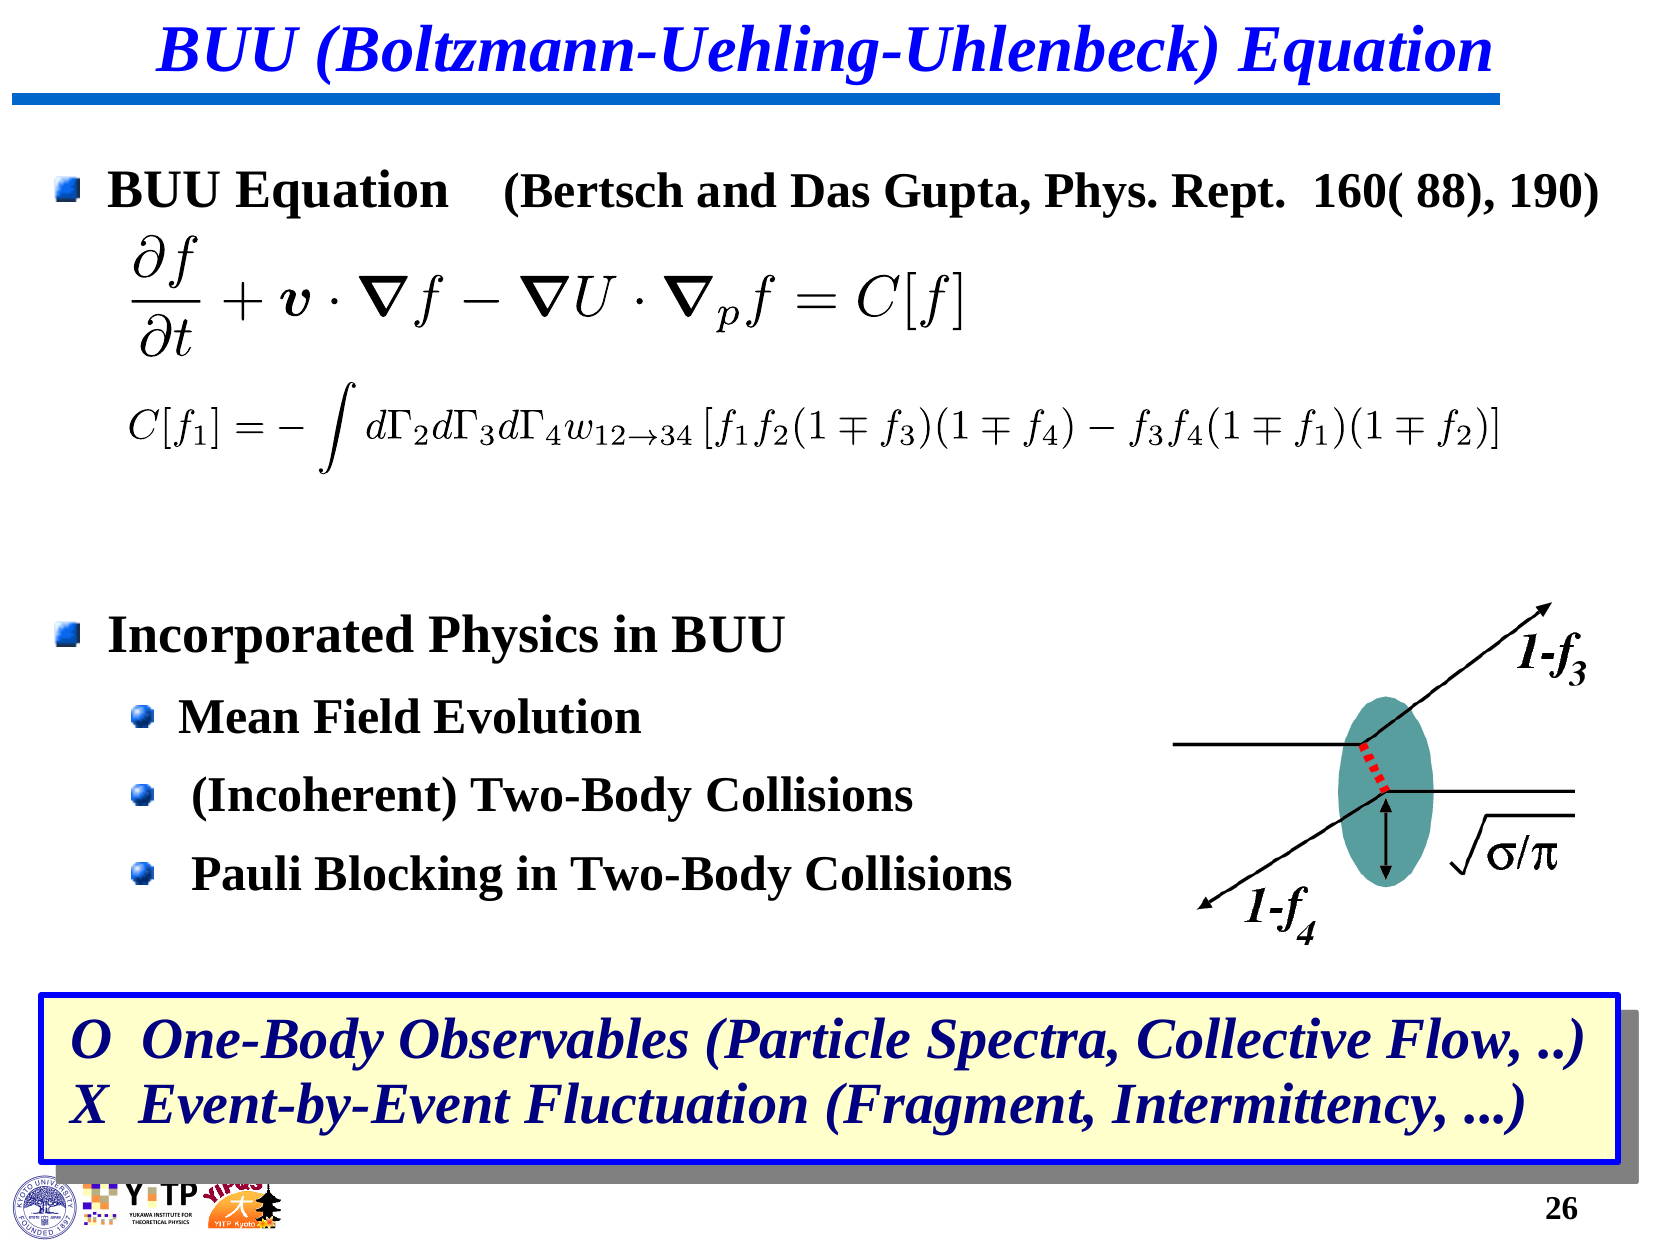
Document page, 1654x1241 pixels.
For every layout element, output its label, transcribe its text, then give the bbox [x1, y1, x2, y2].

title BUU (Boltzmann-Uehling-Uhlenbeck) Equation [0, 0, 1654, 99]
picture [1168, 600, 1588, 960]
text_box [127, 381, 1503, 475]
picture [11, 1174, 281, 1241]
list BUU Equation (Bertsch and Das Gupta, Phys. Rept. 160( 88), 190) Incorporated Physics in BUU Mean Field Evolution (Incoherent) Two-Body Collisions Pauli Blocking in Two-Body Collisions [36, 158, 1637, 916]
text_box O One-Body Observables (Particle Spectra, Collective Flow, ..) X Event-by-Event Fluctuation (Fragment, Intermittency, ...) [41, 995, 1618, 1163]
text_box [131, 234, 969, 357]
